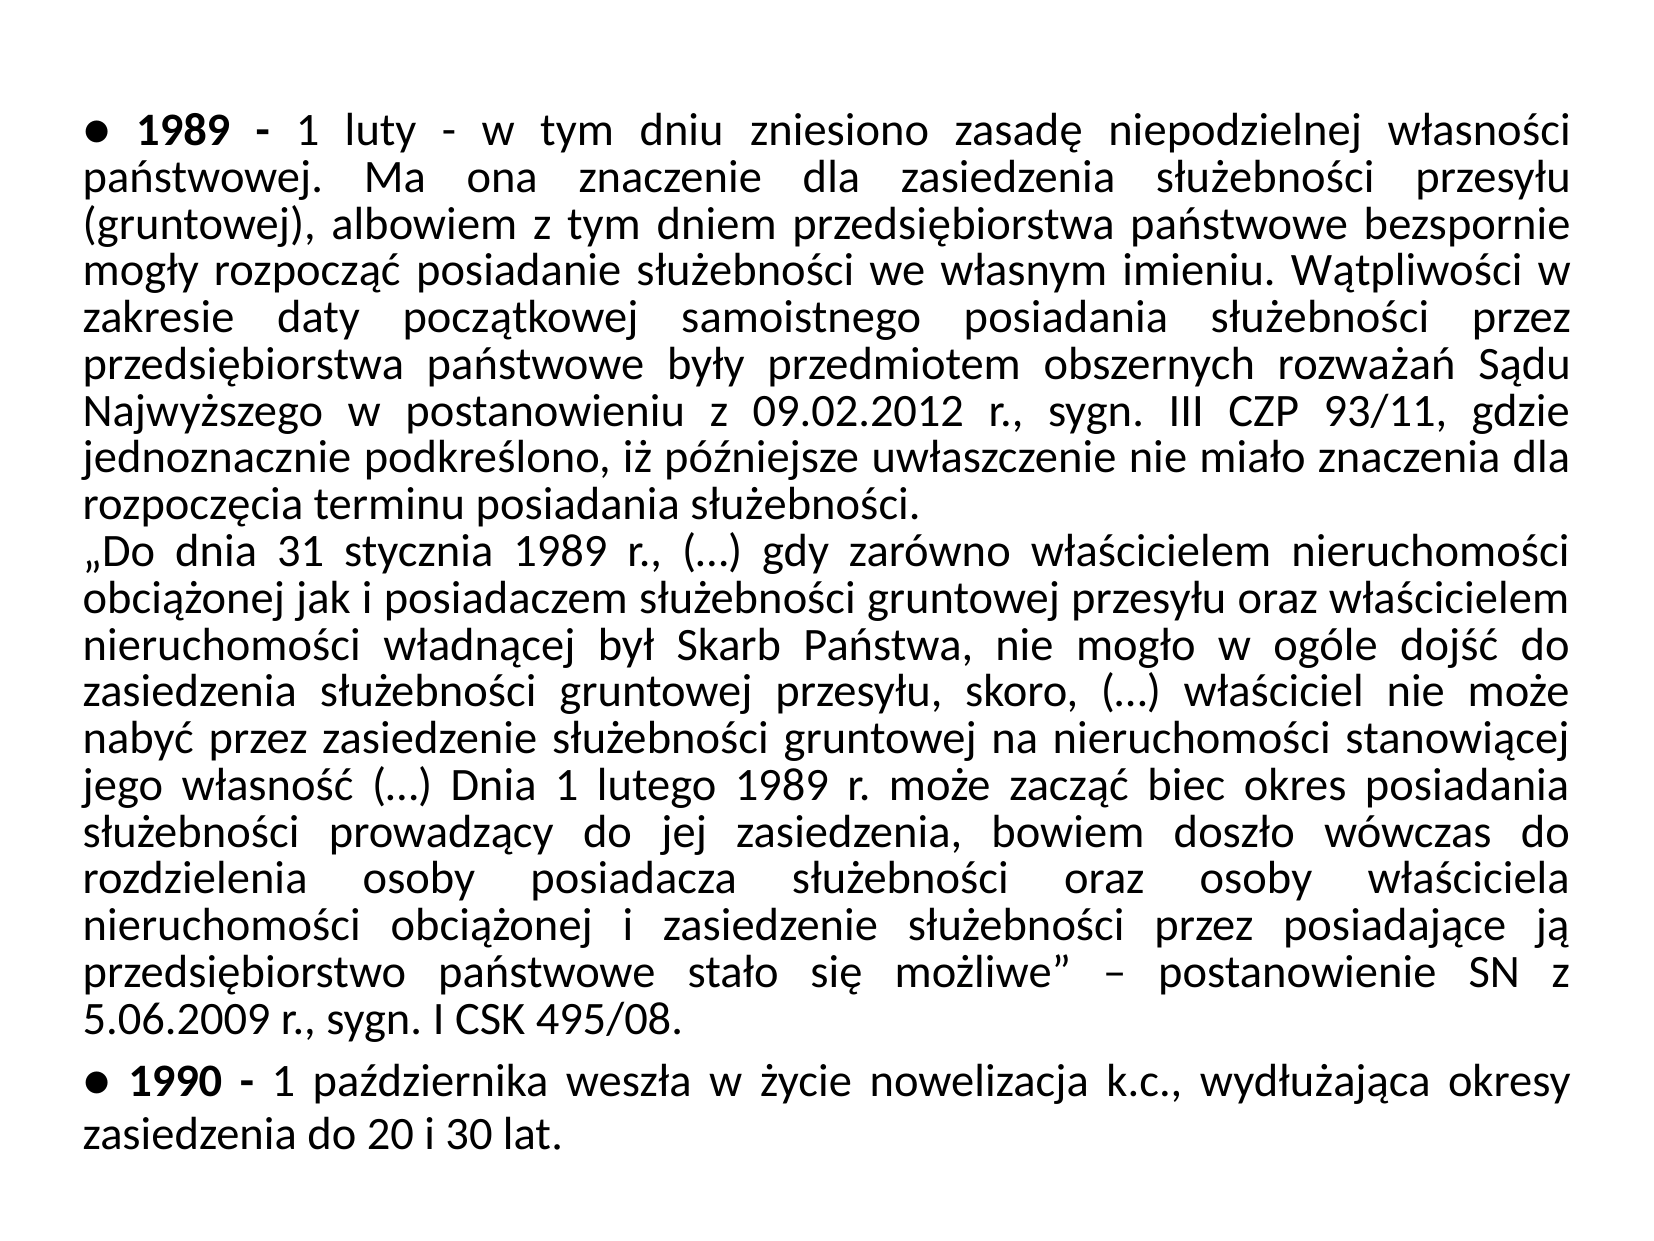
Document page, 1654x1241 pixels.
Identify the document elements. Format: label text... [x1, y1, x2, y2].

list ● 1989 - 1 luty - w tym dniu zniesiono zasadę niepodzielnej własności państwowej. Ma ona znaczenie dla zasiedzenia służebności przesyłu (gruntowej), albowiem z tym dniem przedsiębiorstwa państwowe bezspornie mogły rozpocząć posiadanie służebności we własnym imieniu. Wątpliwości w zakresie daty początkowej samoistnego posiadania służebności przez przedsiębiorstwa państwowe były przedmiotem obszernych rozważań Sądu Najwyższego w postanowieniu z 09.02.2012 r., sygn. III CZP 93/11, gdzie jednoznacznie podkreślono, iż późniejsze uwłaszczenie nie miało znaczenia dla rozpoczęcia terminu posiadania służebności. „Do dnia 31 stycznia 1989 r., (…) gdy zarówno właścicielem nieruchomości obciążonej jak i posiadaczem służebności gruntowej przesyłu oraz właścicielem nieruchomości władnącej był Skarb Państwa, nie mogło w ogóle dojść do zasiedzenia służebności gruntowej przesyłu, skoro, (…) właściciel nie może nabyć przez zasiedzenie służebności gruntowej na nieruchomości stanowiącej jego własność (…) Dnia 1 lutego 1989 r. może zacząć biec okres posiadania służebności prowadzący do jej zasiedzenia, bowiem doszło wówczas do rozdzielenia osoby posiadacza służebności oraz osoby właściciela nieruchomości obciążonej i zasiedzenie służebności przez posiadające ją przedsiębiorstwo państwowe stało się możliwe” – postanowienie SN z 5.06.2009 r., sygn. I CSK 495/08. ● 1990 - 1 października weszła w życie nowelizacja k.c., wydłużająca okresy zasiedzenia do 20 i 30 lat. [82, 59, 1571, 1170]
